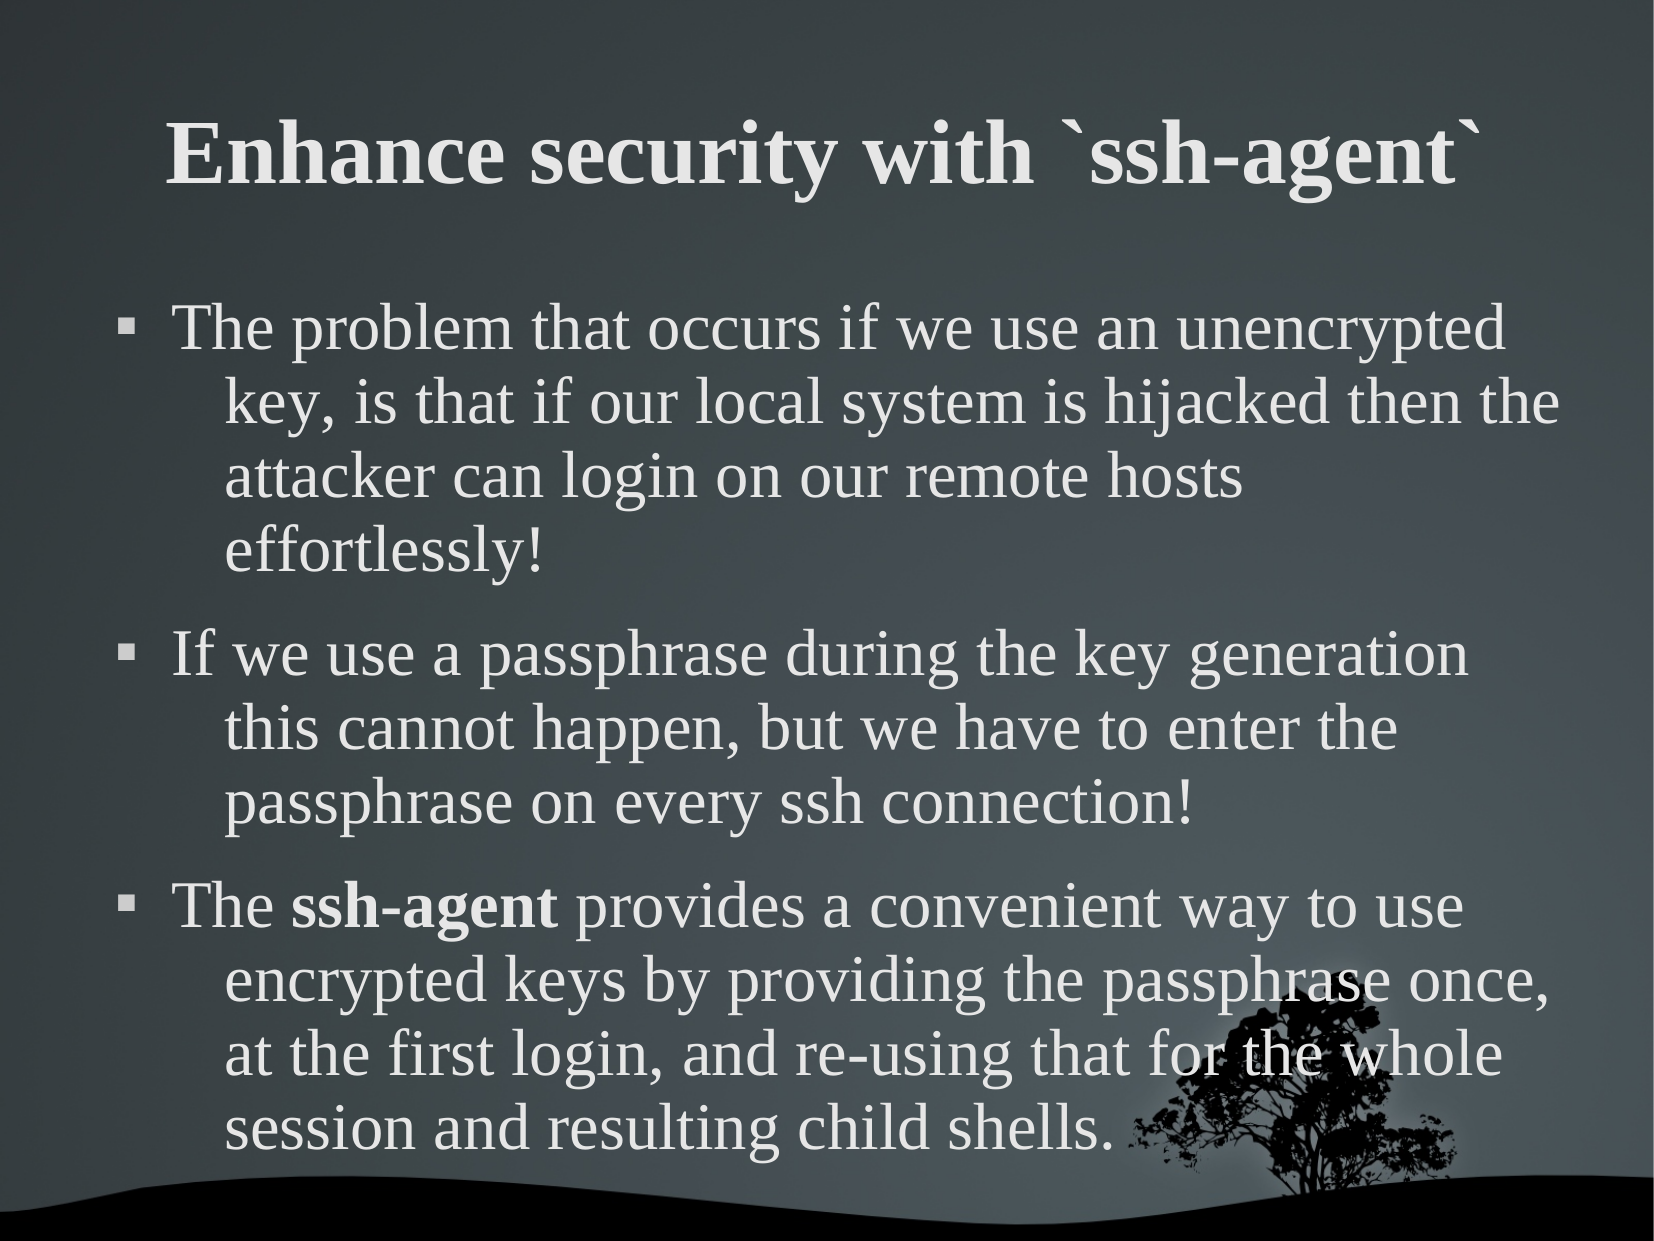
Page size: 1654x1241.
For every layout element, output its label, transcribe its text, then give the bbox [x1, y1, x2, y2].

title Enhance security with `ssh-agent` [82, 49, 1571, 257]
picture [0, 0, 1654, 1241]
list The problem that occurs if we use an unencrypted key, is that if our local system is hijacked then the attacker can login on our remote hosts effortlessly! If we use a passphrase during the key generation this cannot happen, but we have to enter the passphrase on every ssh connection! The ssh-agent provides a convenient way to use encrypted keys by providing the passphrase once, at the first login, and re-using that for the whole session and resulting child shells. [82, 290, 1571, 1164]
